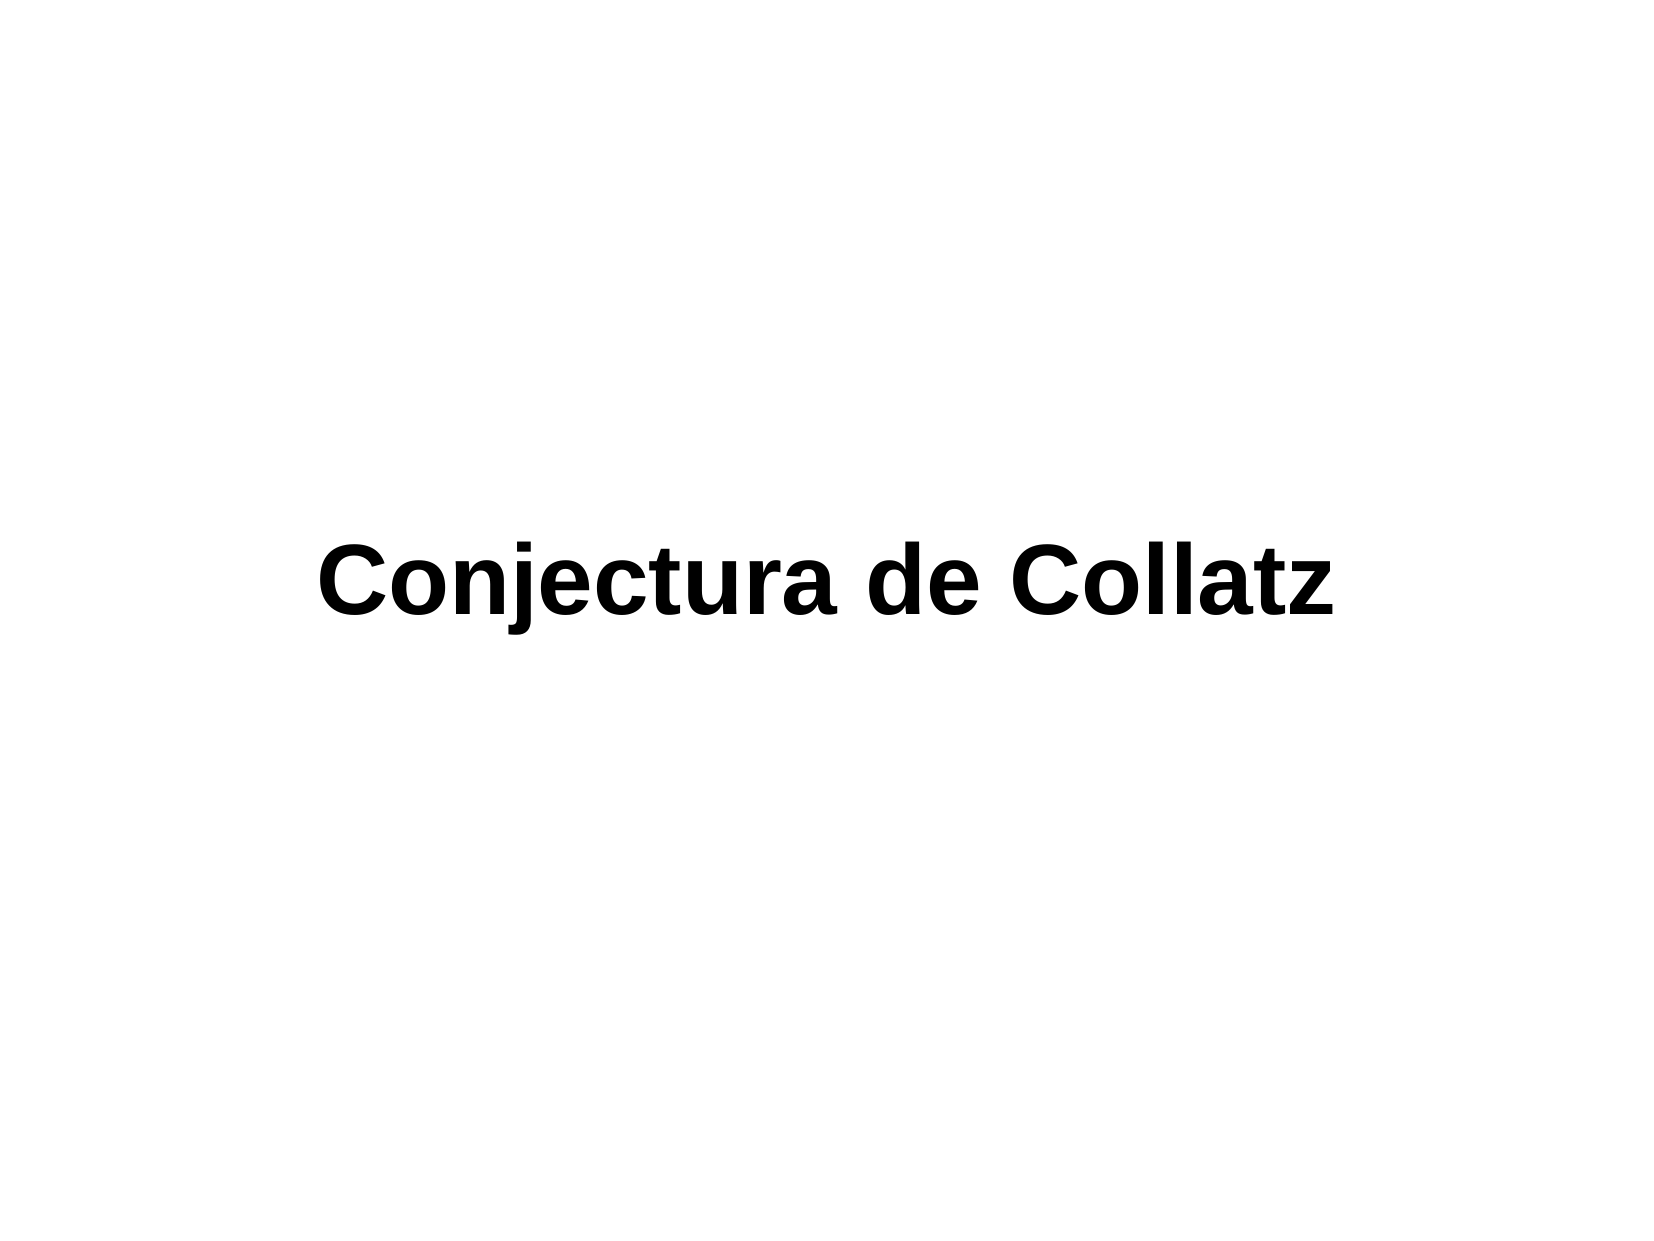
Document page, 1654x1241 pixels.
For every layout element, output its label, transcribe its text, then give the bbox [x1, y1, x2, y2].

subtitle Conjectura de Collatz [82, 59, 1571, 1102]
